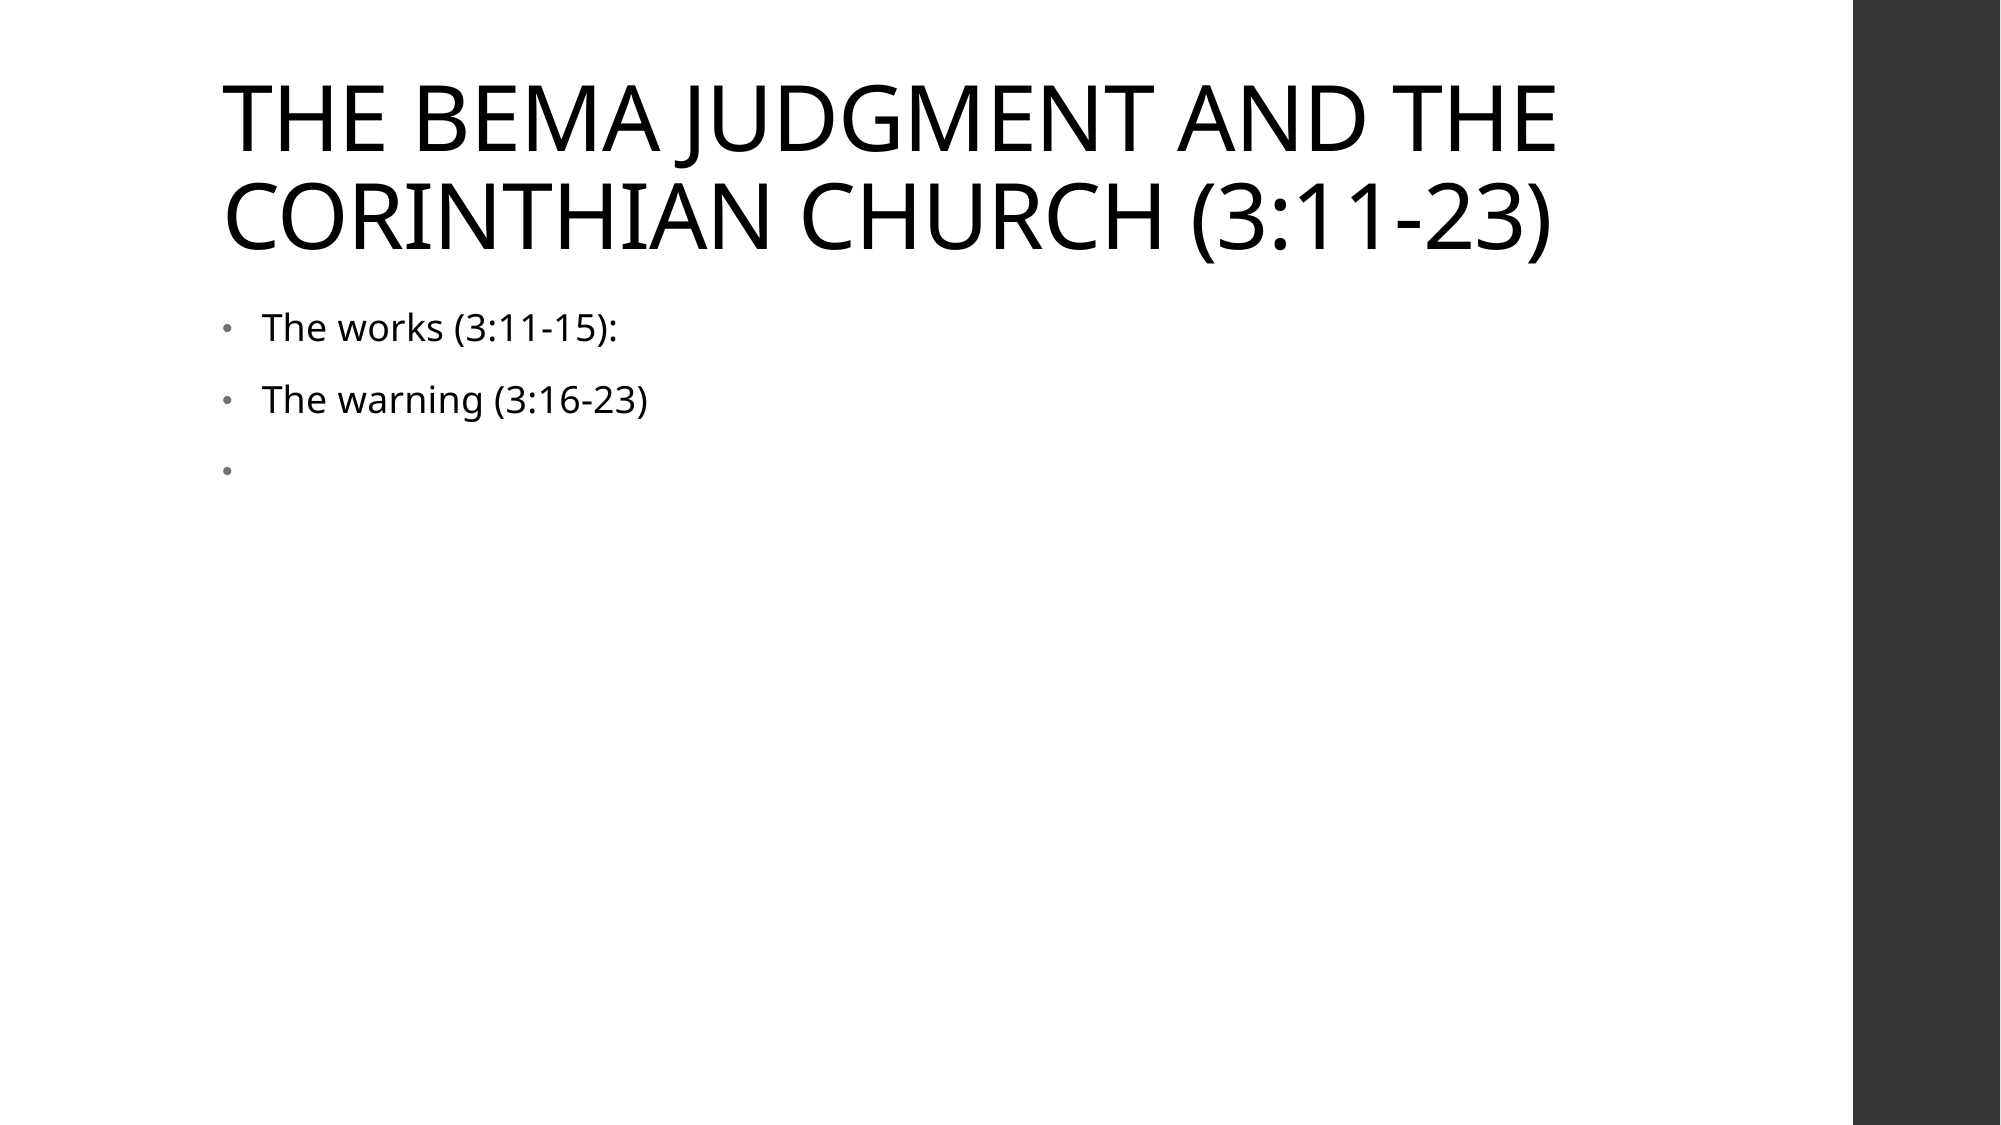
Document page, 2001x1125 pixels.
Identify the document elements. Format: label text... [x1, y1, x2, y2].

title THE BEMA JUDGMENT AND THE CORINTHIAN CHURCH (3:11-23) [206, 60, 1797, 278]
list The works (3:11-15): The warning (3:16-23) [206, 299, 1617, 1014]
